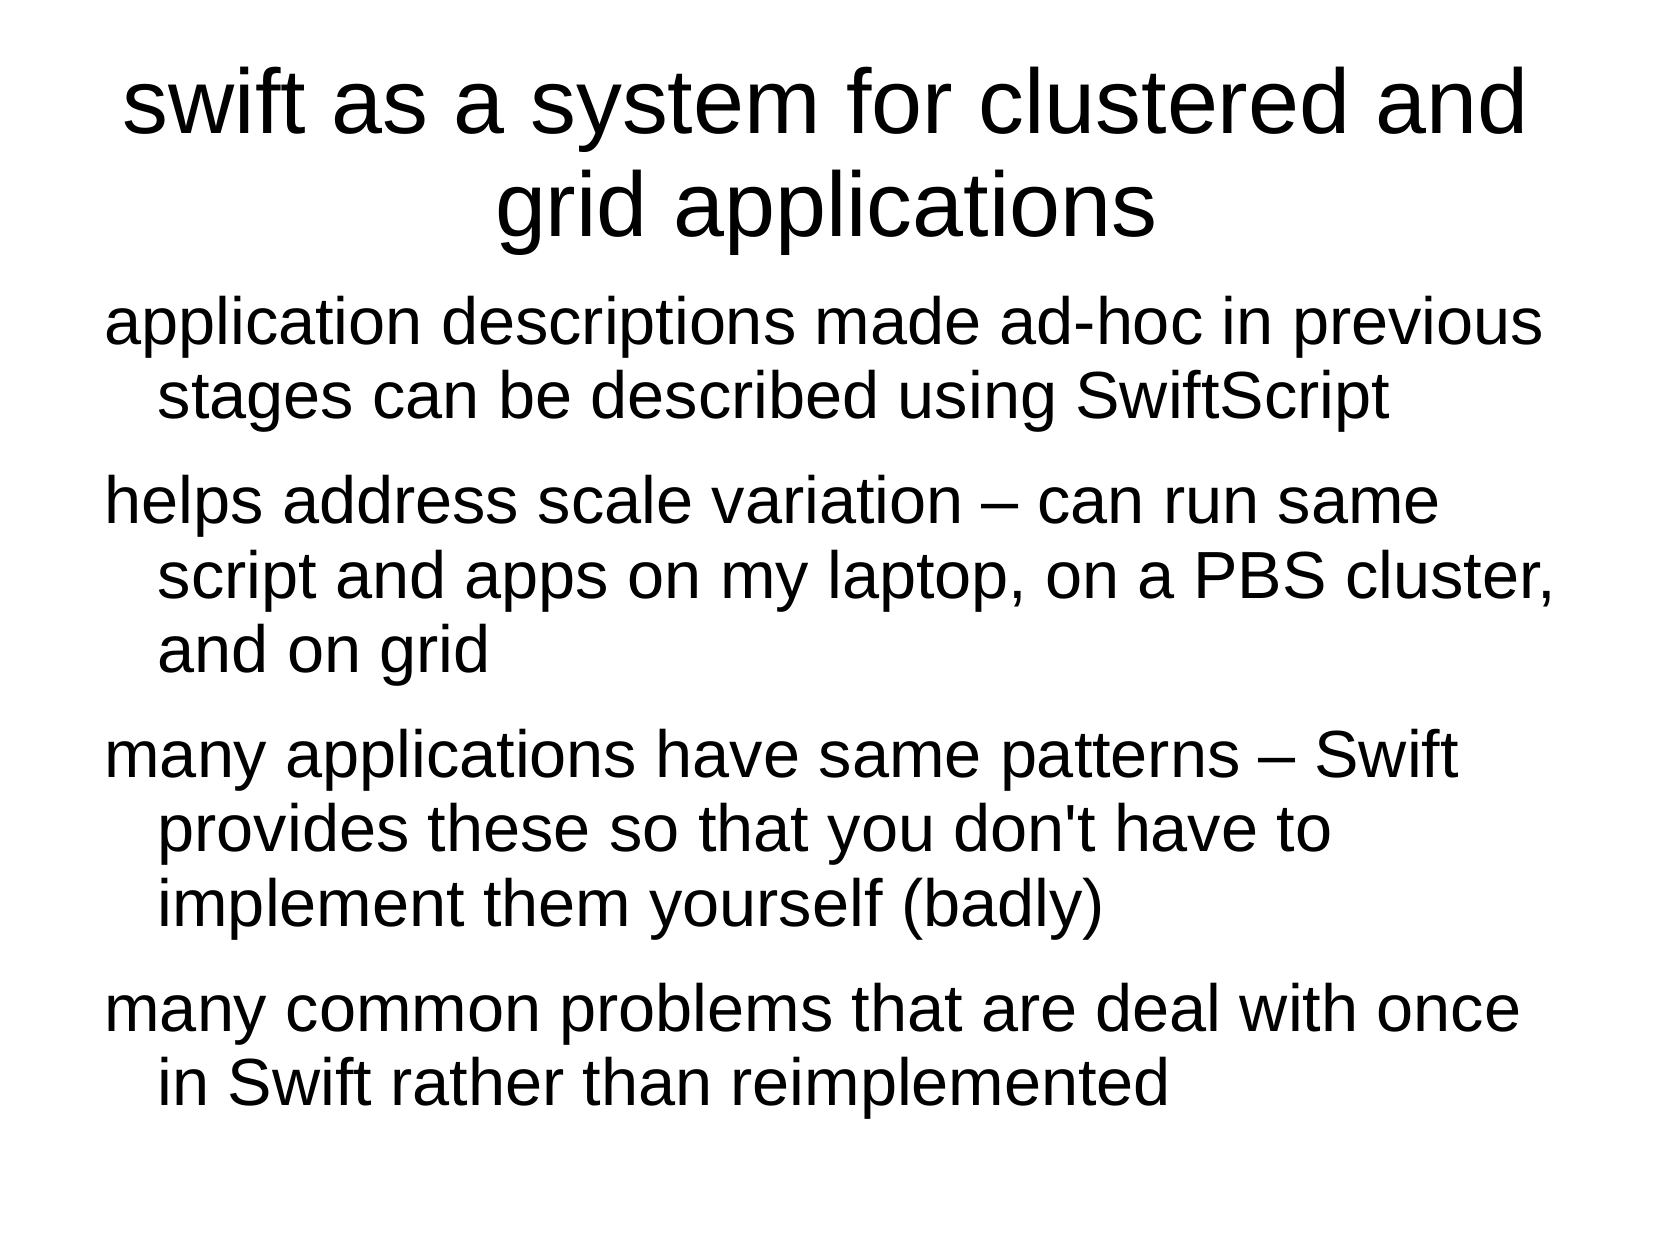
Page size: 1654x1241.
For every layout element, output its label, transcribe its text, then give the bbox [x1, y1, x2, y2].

title swift as a system for clustered and grid applications [82, 47, 1571, 259]
list application descriptions made ad-hoc in previous stages can be described using SwiftScript helps address scale variation – can run same script and apps on my laptop, on a PBS cluster, and on grid many applications have same patterns – Swift provides these so that you don't have to implement them yourself (badly) many common problems that are deal with once in Swift rather than reimplemented [86, 283, 1576, 1217]
